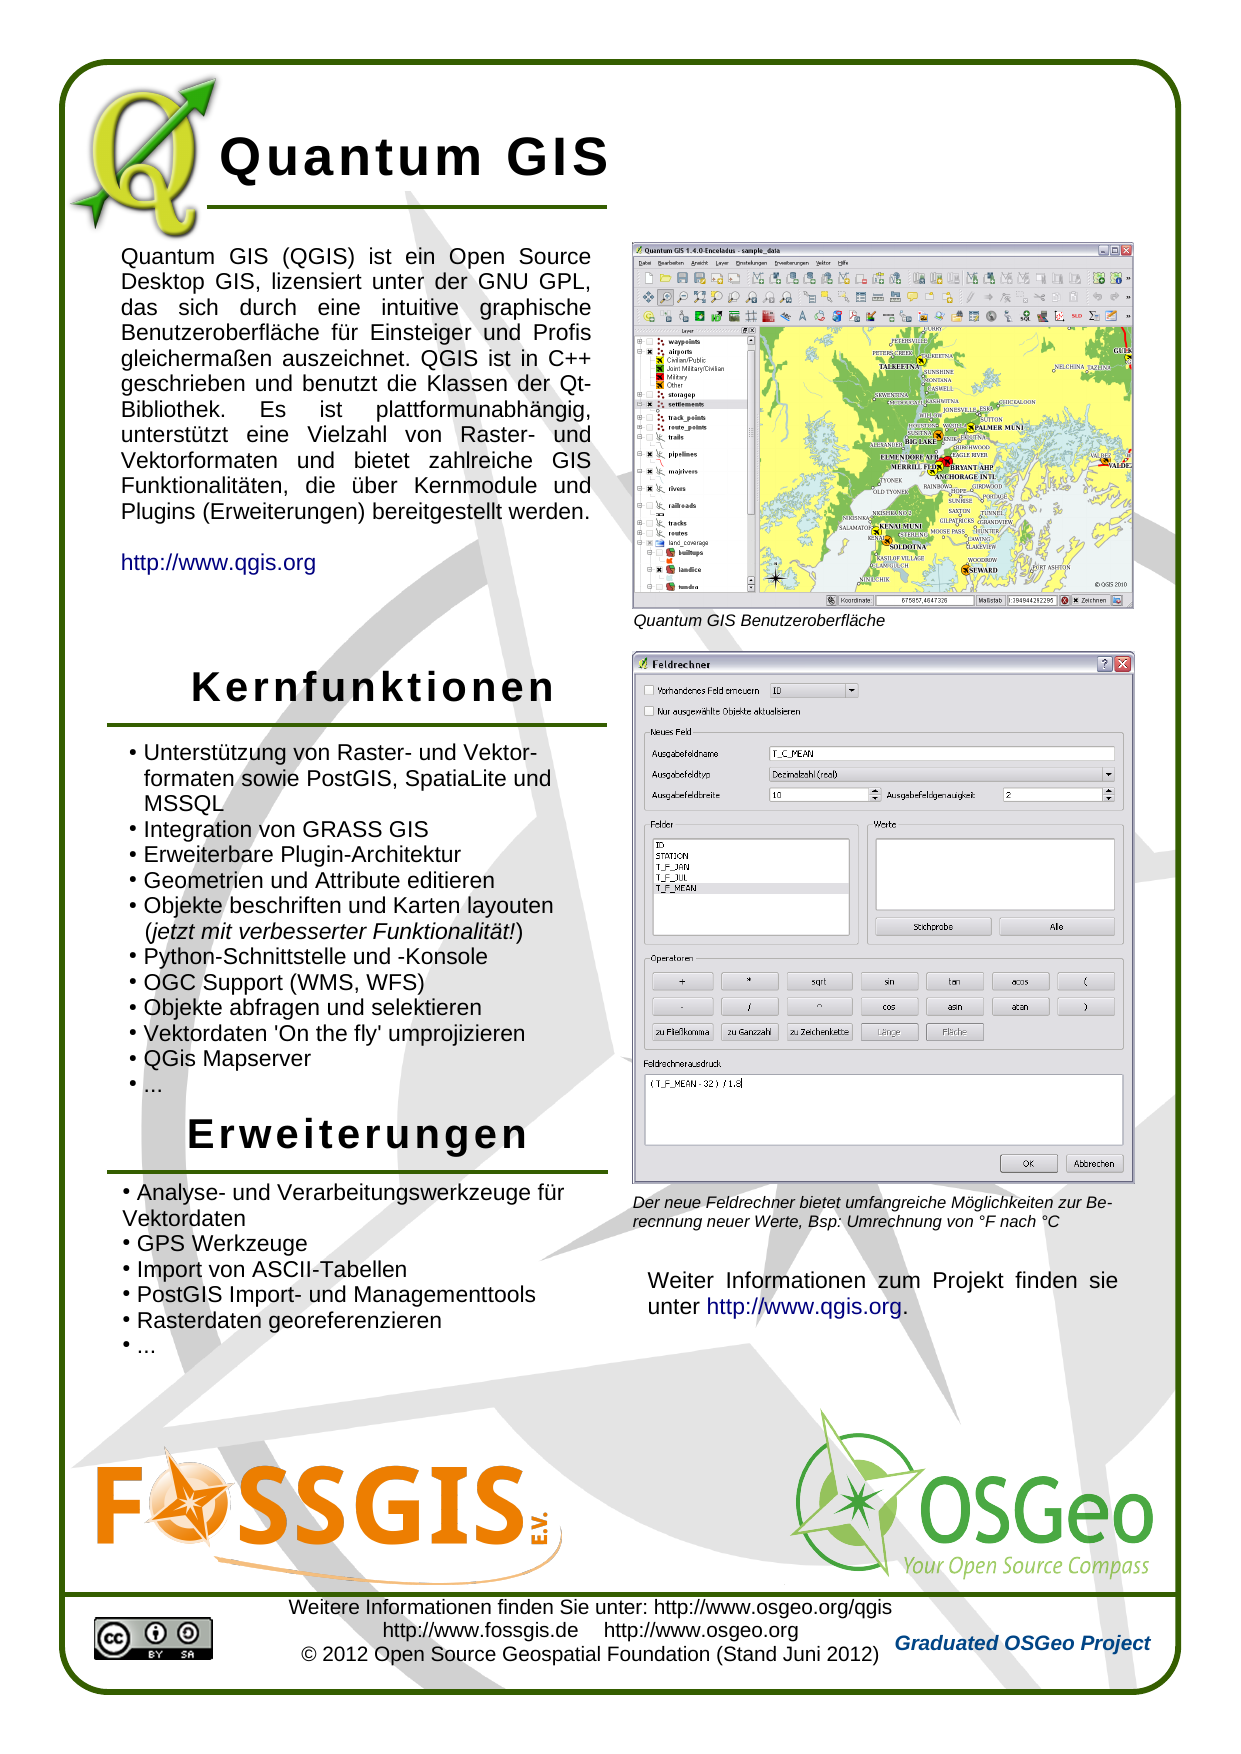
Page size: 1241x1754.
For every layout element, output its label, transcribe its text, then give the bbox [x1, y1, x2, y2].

text_box Der neue Feldrechner bietet umfangreiche Möglichkeiten zur Be- recnnung neuer Werte, Bsp: Umrechnung von °F nach °C [632, 1184, 1134, 1236]
picture [63, 70, 1175, 1592]
picture [65, 1597, 1175, 1689]
picture [1156, 1664, 1179, 1690]
text_box Analyse- und Verarbeitungswerkzeuge für Vektordaten GPS Werkzeuge Import von ASCII-Tabellen PostGIS Import- und Managementtools Rasterdaten georeferenzieren ... [107, 1172, 622, 1383]
text_box Quantum GIS (QGIS) ist ein Open Source Desktop GIS, lizensiert unter der GNU GPL, das sich durch eine intuitive graphische Benutzeroberfläche für Einsteiger und Profis gleichermaßen auszeichnet. QGIS ist in C++ geschrieben und benutzt die Klassen der Qt-Bibliothek. Es ist plattformunabhängig, unterstützt eine Vielzahl von Raster- und Vektorformaten und bietet zahlreiche GIS Funktionalitäten, die über Kernmodule und Plugins (Erweiterungen) bereitgestellt werden. http://www.qgis.org [106, 236, 607, 599]
text_box Unterstützung von Raster- und Vektor-formaten sowie PostGIS, SpatiaLite und MSSQL Integration von GRASS GIS Erweiterbare Plugin-Architektur Geometrien und Attribute editieren Objekte beschriften und Karten layouten (jetzt mit verbesserter Funktionalität!) Python-Schnittstelle und -Konsole OGC Support (WMS, WFS) Objekte abfragen und selektieren Vektordaten 'On the fly' umprojizieren QGis Mapserver ... [106, 724, 608, 1130]
picture [62, 1666, 84, 1690]
text_box Erweiterungen [107, 1103, 607, 1170]
text_box Kernfunktionen [106, 656, 607, 723]
text_box Quantum GIS [224, 119, 638, 207]
text_box Weiter Informationen zum Projekt finden sie unter http://www.qgis.org. [632, 1260, 1134, 1586]
text_box Quantum GIS Benutzeroberfläche [633, 609, 846, 633]
